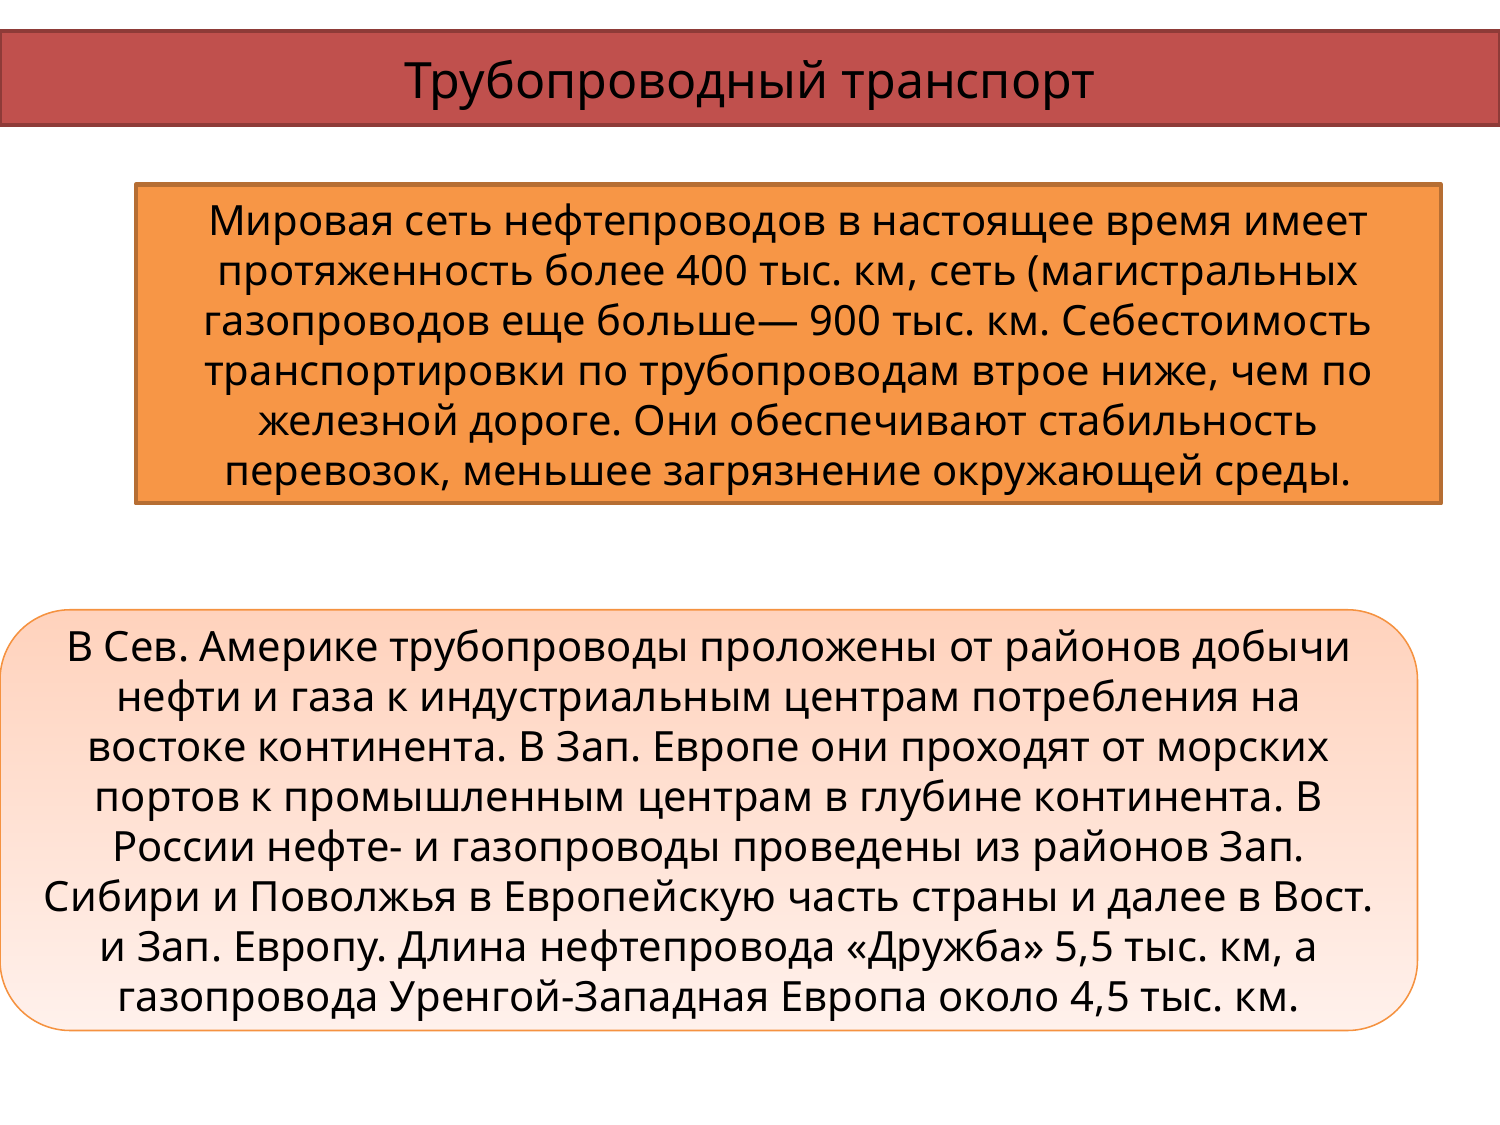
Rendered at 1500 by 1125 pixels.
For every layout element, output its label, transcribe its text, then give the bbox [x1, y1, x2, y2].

text_box В Сев. Америке трубопроводы проложены от районов добычи нефти и газа к индустриальным центрам потребления на востоке континента. В Зап. Европе они проходят от морских портов к промышленным центрам в глубине континента. В России нефте- и газопроводы проведены из районов Зап. Сибири и Поволжья в Европейскую часть страны и далее в Вост. и Зап. Европу. Длина нефтепровода «Дружба» 5,5 тыс. км, а газопровода Уренгой-Западная Европа около 4,5 тыс. км. [0, 609, 1418, 1031]
text_box Мировая сеть нефтепроводов в настоящее время имеет протяженность более 400 тыс. км, сеть (магистральных газопроводов еще больше— 900 тыс. км. Себестоимость транспортировки по трубопроводам втрое ниже, чем по железной дороге. Они обеспечивают стабильность перевозок, меньшее загрязнение окружающей среды. [135, 184, 1441, 504]
text_box Трубопроводный транспорт [0, 30, 1500, 126]
